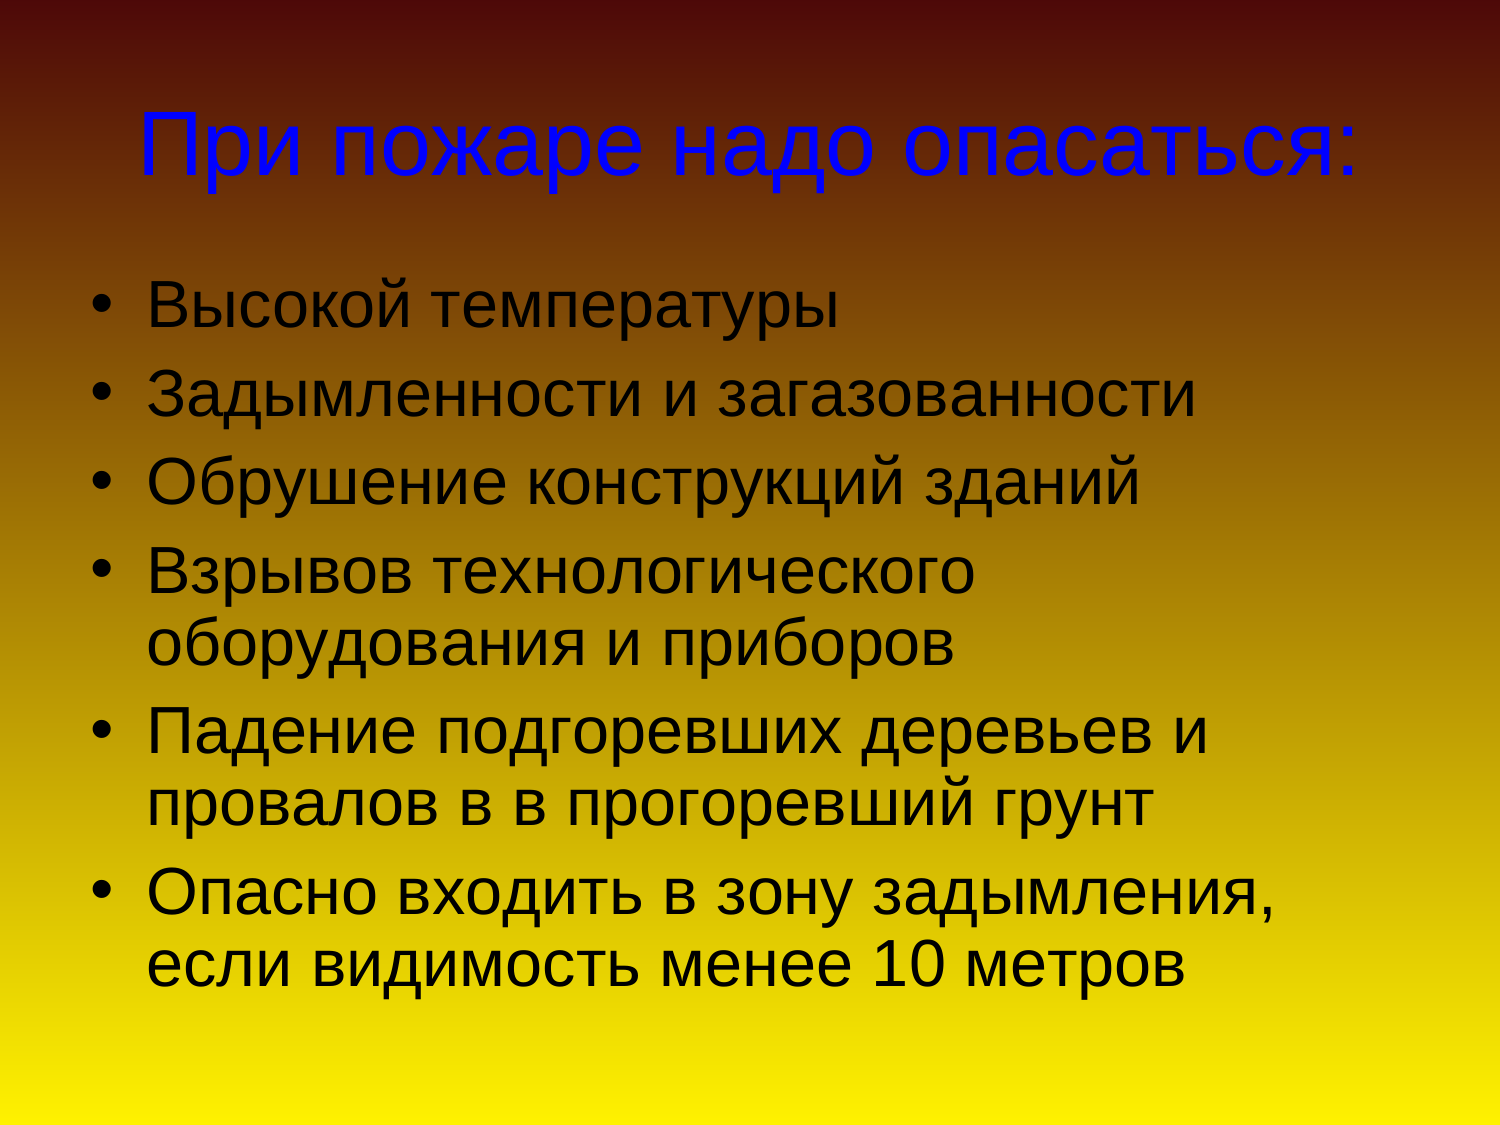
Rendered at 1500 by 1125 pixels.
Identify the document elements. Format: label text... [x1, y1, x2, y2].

list Высокой температуры Задымленности и загазованности Обрушение конструкций зданий Взрывов технологического оборудования и приборов Падение подгоревших деревьев и провалов в в прогоревший грунт Опасно входить в зону задымления, если видимость менее 10 метров [75, 262, 1426, 1009]
title При пожаре надо опасаться: [75, 45, 1426, 233]
